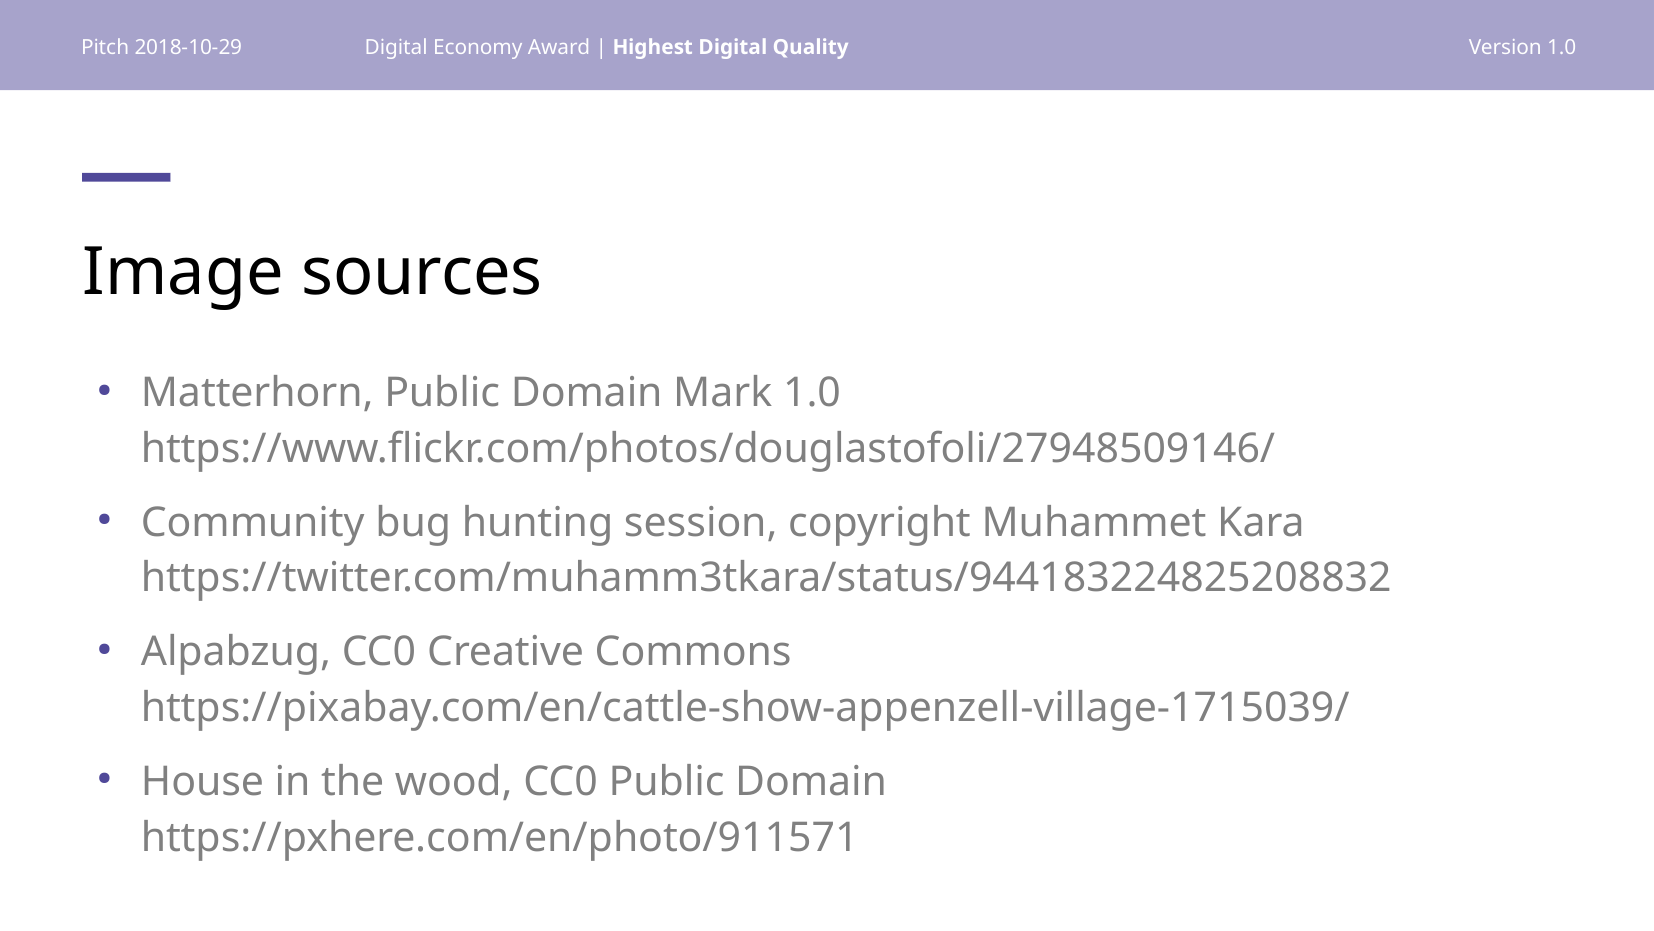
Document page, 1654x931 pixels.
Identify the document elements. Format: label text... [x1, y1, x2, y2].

title Image sources [82, 208, 1571, 329]
list Matterhorn, Public Domain Mark 1.0 https://www.flickr.com/photos/douglastofoli/27948509146/ Community bug hunting session, copyright Muhammet Kara https://twitter.com/muhamm3tkara/status/944183224825208832 Alpabzug, CC0 Creative Commons https://pixabay.com/en/cattle-show-appenzell-village-1715039/ House in the wood, CC0 Public Domain https://pxhere.com/en/photo/911571 [82, 362, 1571, 876]
